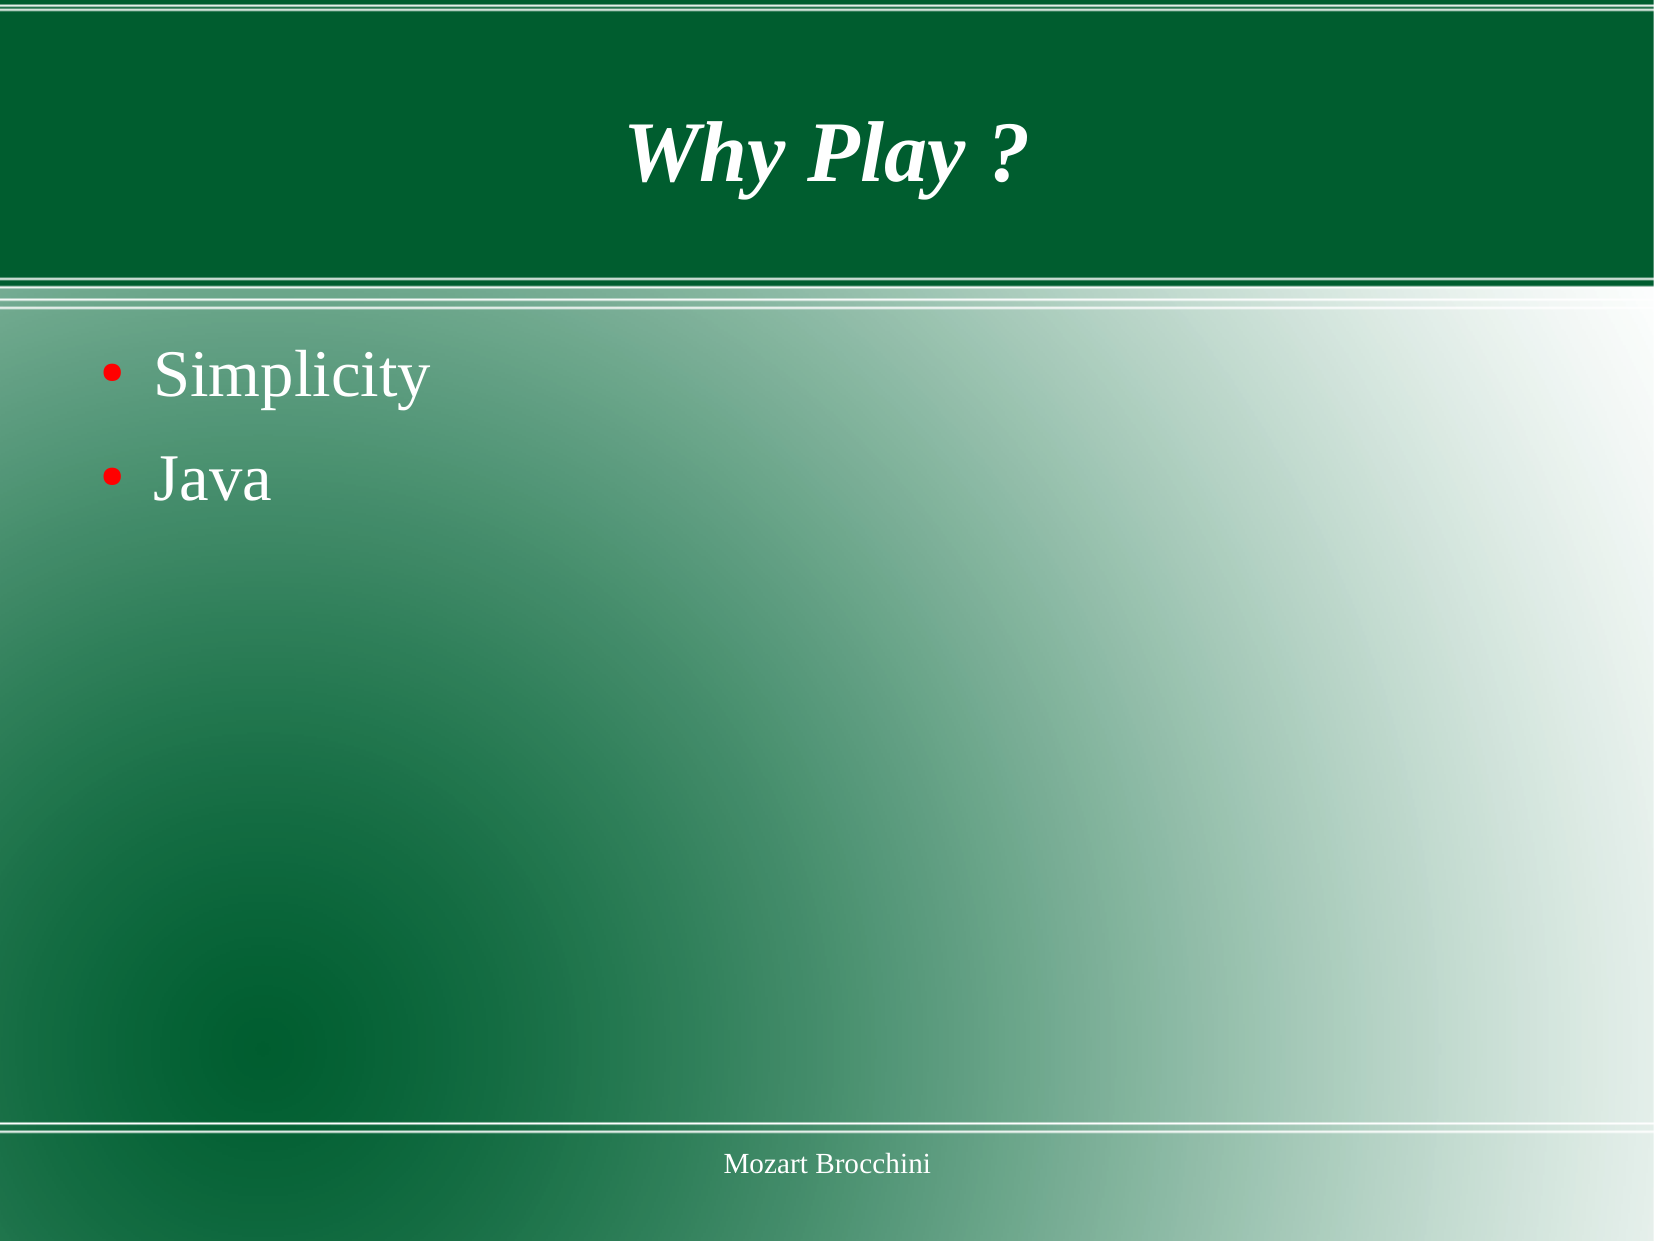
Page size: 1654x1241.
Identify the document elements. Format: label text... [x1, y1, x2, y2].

title Why Play ? [82, 49, 1571, 257]
picture [0, 0, 1654, 1241]
list Simplicity Java [82, 337, 1571, 1052]
